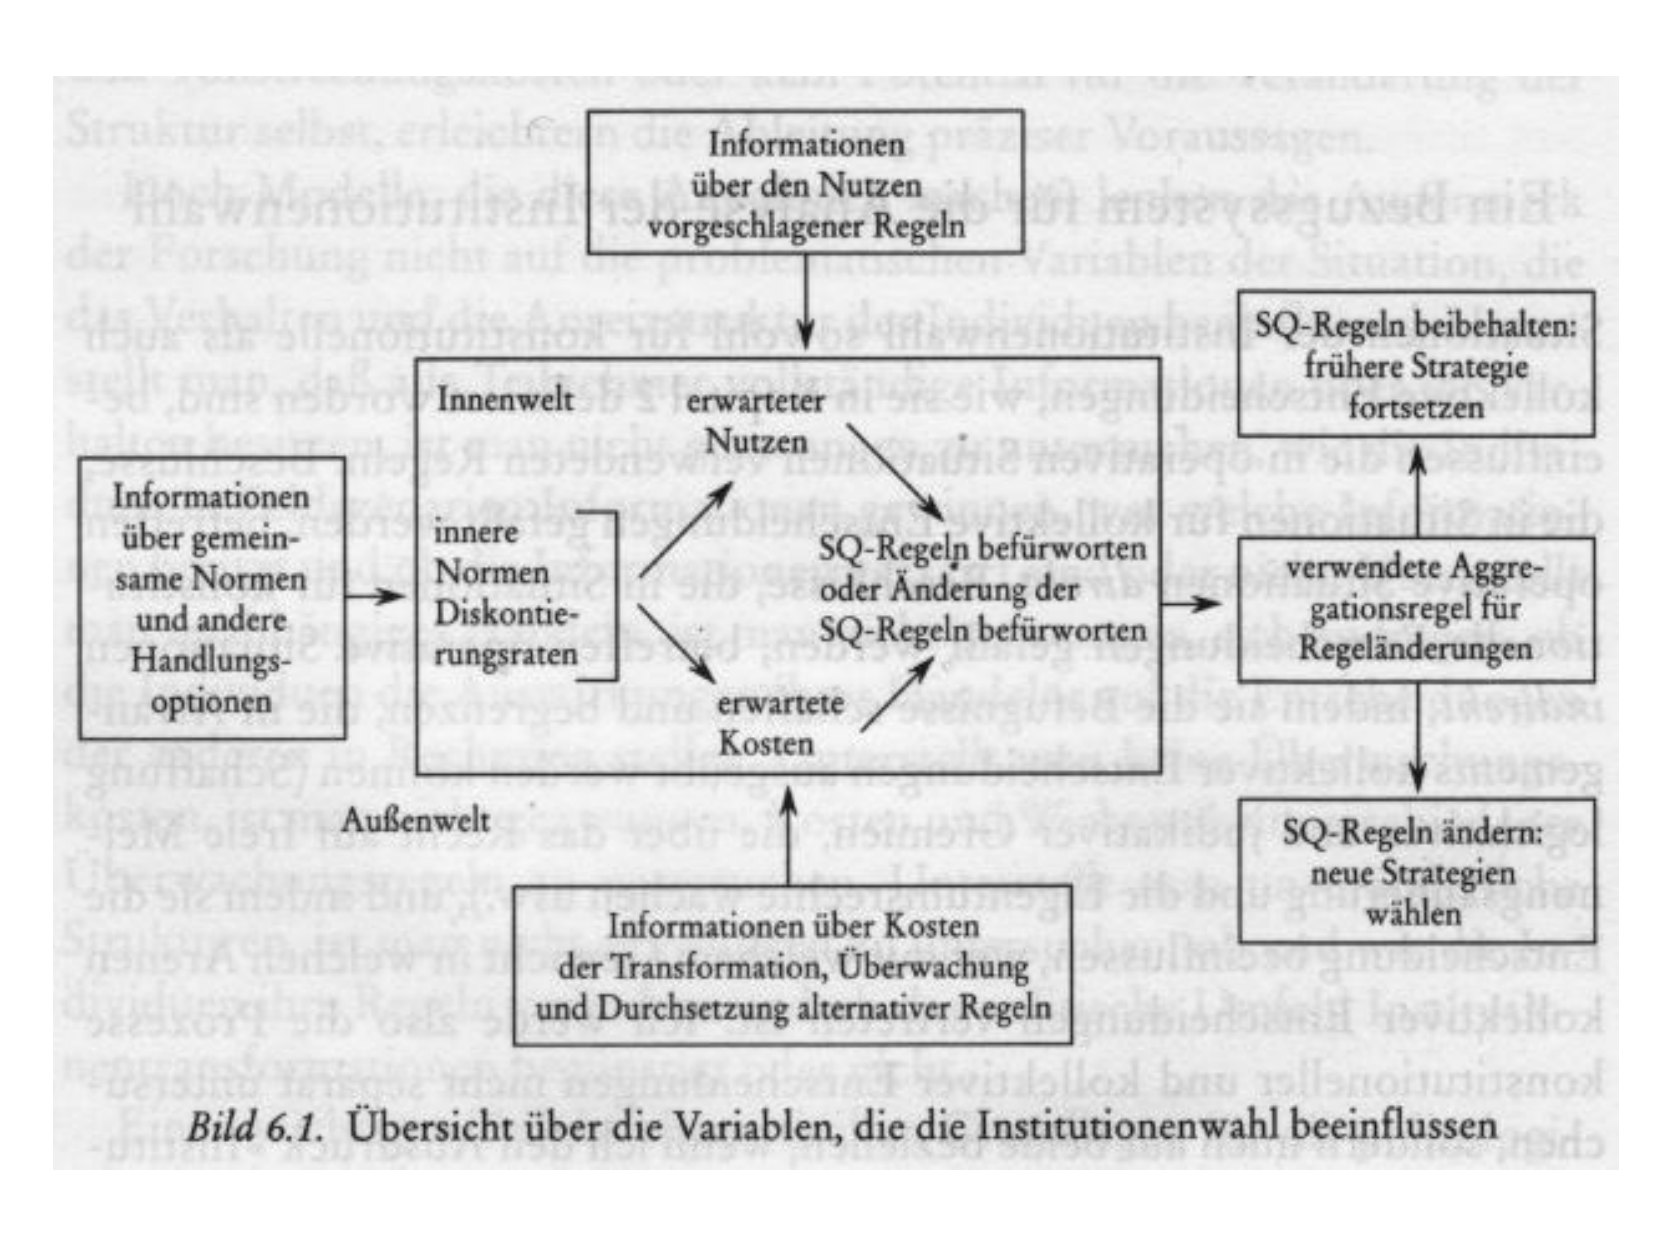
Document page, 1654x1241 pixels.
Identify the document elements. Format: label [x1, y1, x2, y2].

picture [53, 76, 1619, 1170]
